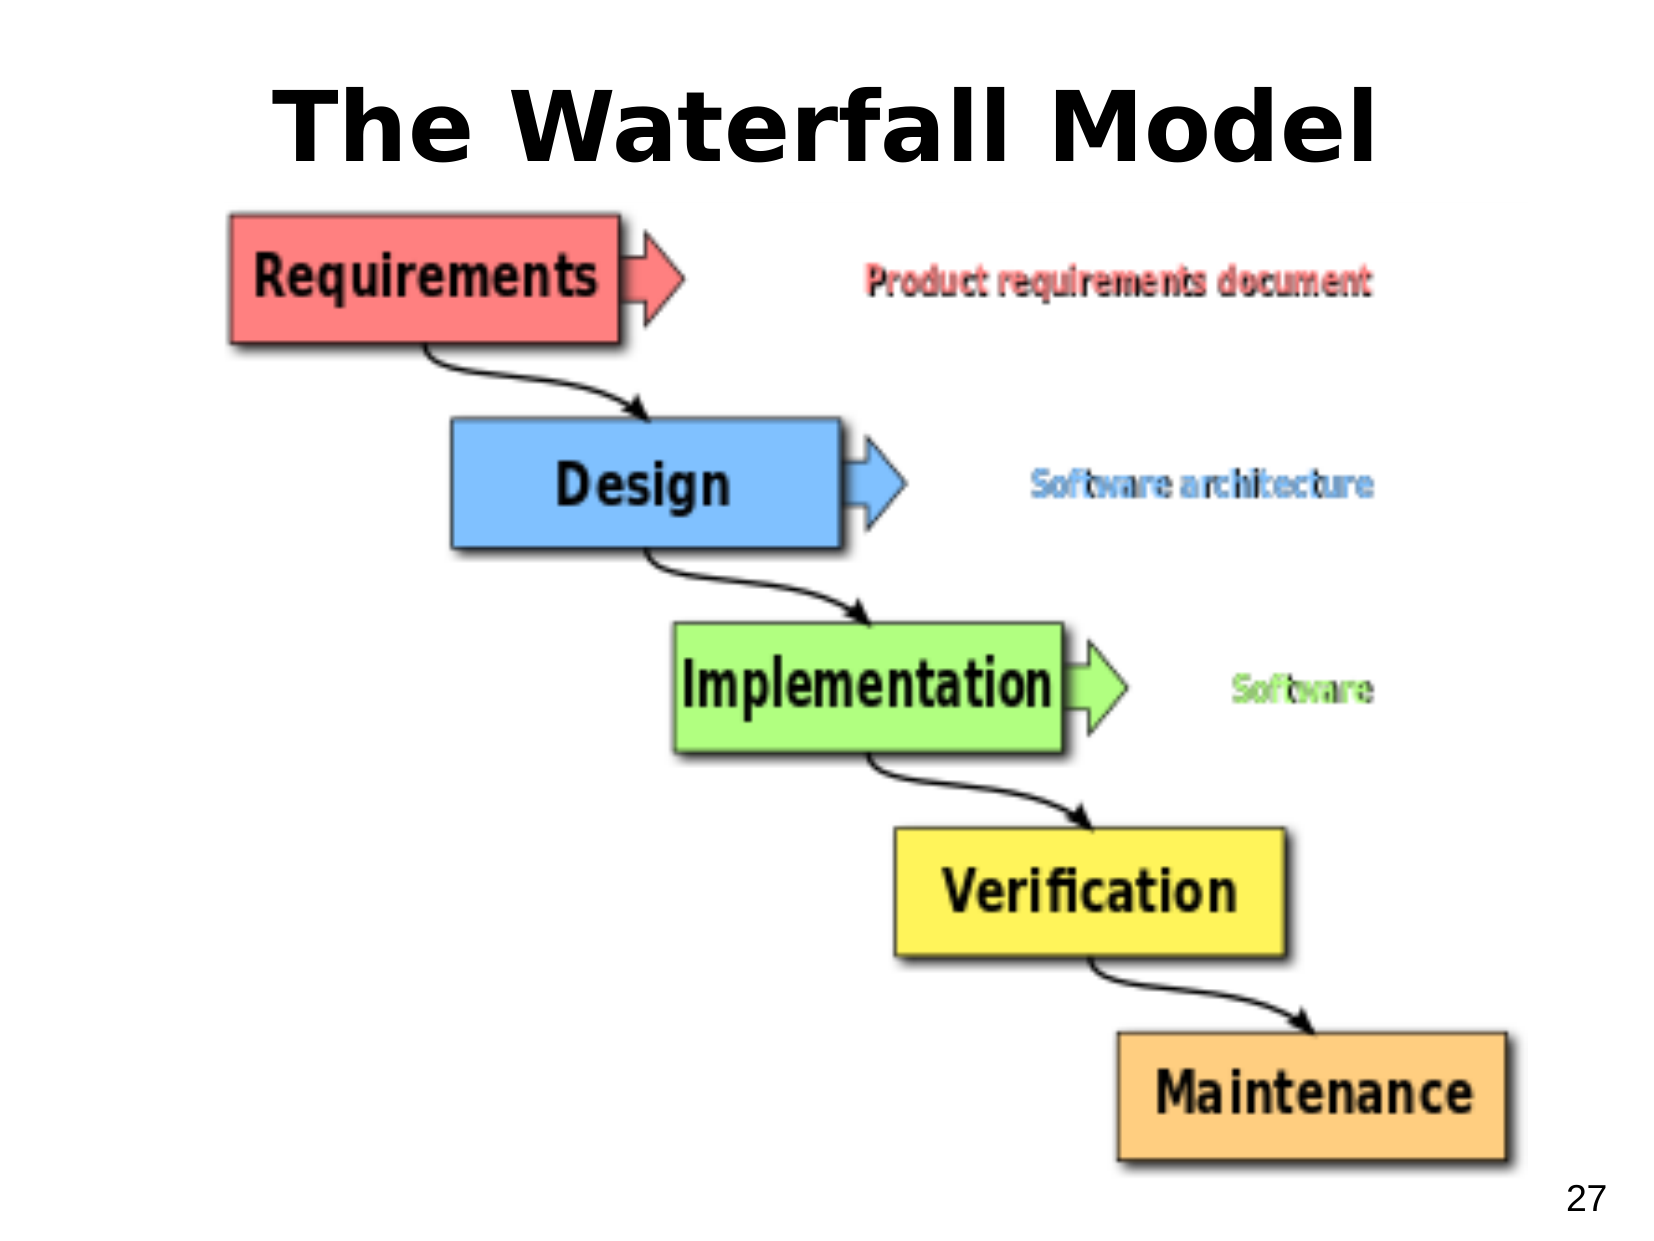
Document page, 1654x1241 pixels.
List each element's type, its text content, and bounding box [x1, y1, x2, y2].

picture [224, 201, 1528, 1182]
title The Waterfall Model [82, 49, 1571, 196]
